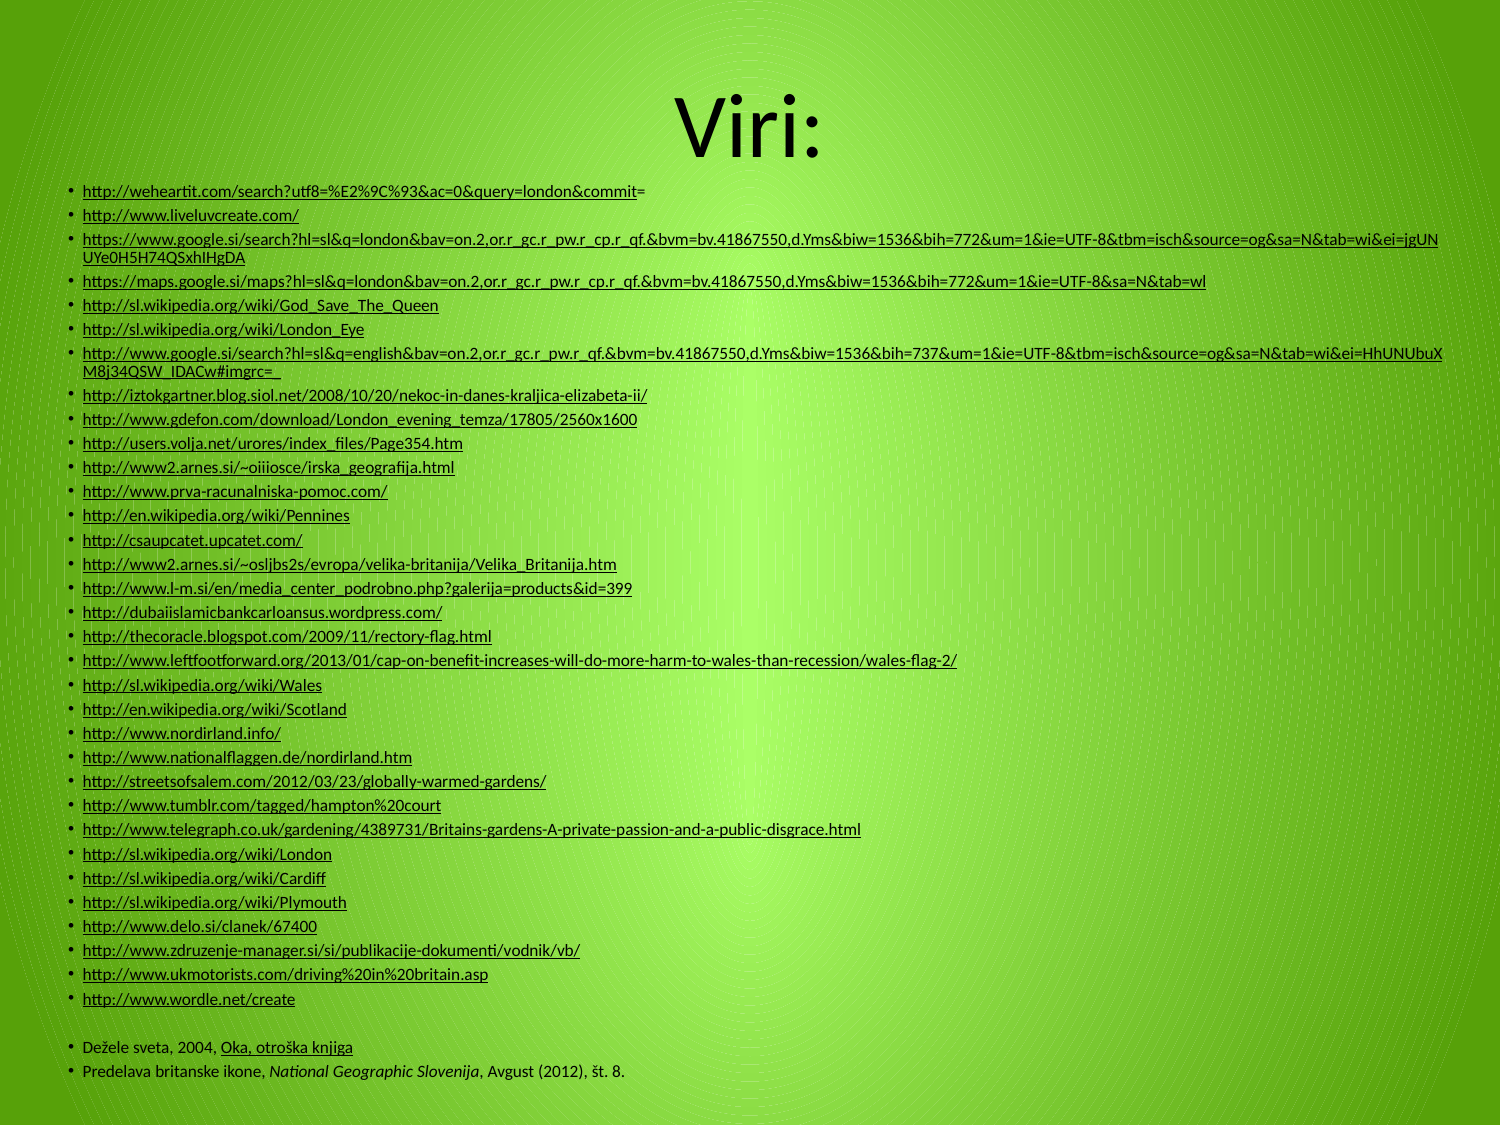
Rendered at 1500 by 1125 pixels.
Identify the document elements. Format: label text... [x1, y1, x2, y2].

title Viri: [75, 45, 1425, 172]
list http://weheartit.com/search?utf8=%E2%9C%93&ac=0&query=london&commit= http://www.liveluvcreate.com/ https://www.google.si/search?hl=sl&q=london&bav=on.2,or.r_gc.r_pw.r_cp.r_qf.&bvm=bv.41867550,d.Yms&biw=1536&bih=772&um=1&ie=UTF-8&tbm=isch&source=og&sa=N&tab=wi&ei=jgUNUYe0H5H74QSxhIHgDA https://maps.google.si/maps?hl=sl&q=london&bav=on.2,or.r_gc.r_pw.r_cp.r_qf.&bvm=bv.41867550,d.Yms&biw=1536&bih=772&um=1&ie=UTF-8&sa=N&tab=wl http://sl.wikipedia.org/wiki/God_Save_The_Queen http://sl.wikipedia.org/wiki/London_Eye http://www.google.si/search?hl=sl&q=english&bav=on.2,or.r_gc.r_pw.r_qf.&bvm=bv.41867550,d.Yms&biw=1536&bih=737&um=1&ie=UTF-8&tbm=isch&source=og&sa=N&tab=wi&ei=HhUNUbuXM8j34QSW_IDACw#imgrc=_ http://iztokgartner.blog.siol.net/2008/10/20/nekoc-in-danes-kraljica-elizabeta-ii/ http://www.gdefon.com/download/London_evening_temza/17805/2560x1600 http://users.volja.net/urores/index_files/Page354.htm http://www2.arnes.si/~oiiiosce/irska_geografija.html http://www.prva-racunalniska-pomoc.com/ http://en.wikipedia.org/wiki/Pennines http://csaupcatet.upcatet.com/ http://www2.arnes.si/~osljbs2s/evropa/velika-britanija/Velika_Britanija.htm http://www.l-m.si/en/media_center_podrobno.php?galerija=products&id=399 http://dubaiislamicbankcarloansus.wordpress.com/ http://thecoracle.blogspot.com/2009/11/rectory-flag.html http://www.leftfootforward.org/2013/01/cap-on-benefit-increases-will-do-more-harm-to-wales-than-recession/wales-flag-2/ http://sl.wikipedia.org/wiki/Wales http://en.wikipedia.org/wiki/Scotland http://www.nordirland.info/ http://www.nationalflaggen.de/nordirland.htm http://streetsofsalem.com/2012/03/23/globally-warmed-gardens/ http://www.tumblr.com/tagged/hampton%20court http://www.telegraph.co.uk/gardening/4389731/Britains-gardens-A-private-passion-and-a-public-disgrace.html http://sl.wikipedia.org/wiki/London http://sl.wikipedia.org/wiki/Cardiff http://sl.wikipedia.org/wiki/Plymouth http://www.delo.si/clanek/67400 http://www.zdruzenje-manager.si/si/publikacije-dokumenti/vodnik/vb/ http://www.ukmotorists.com/driving%20in%20britain.asp http://www.wordle.net/create Dežele sveta, 2004, Oka, otroška knjiga Predelava britanske ikone, National Geographic Slovenija, Avgust (2012), št. 8. [53, 172, 1459, 1071]
